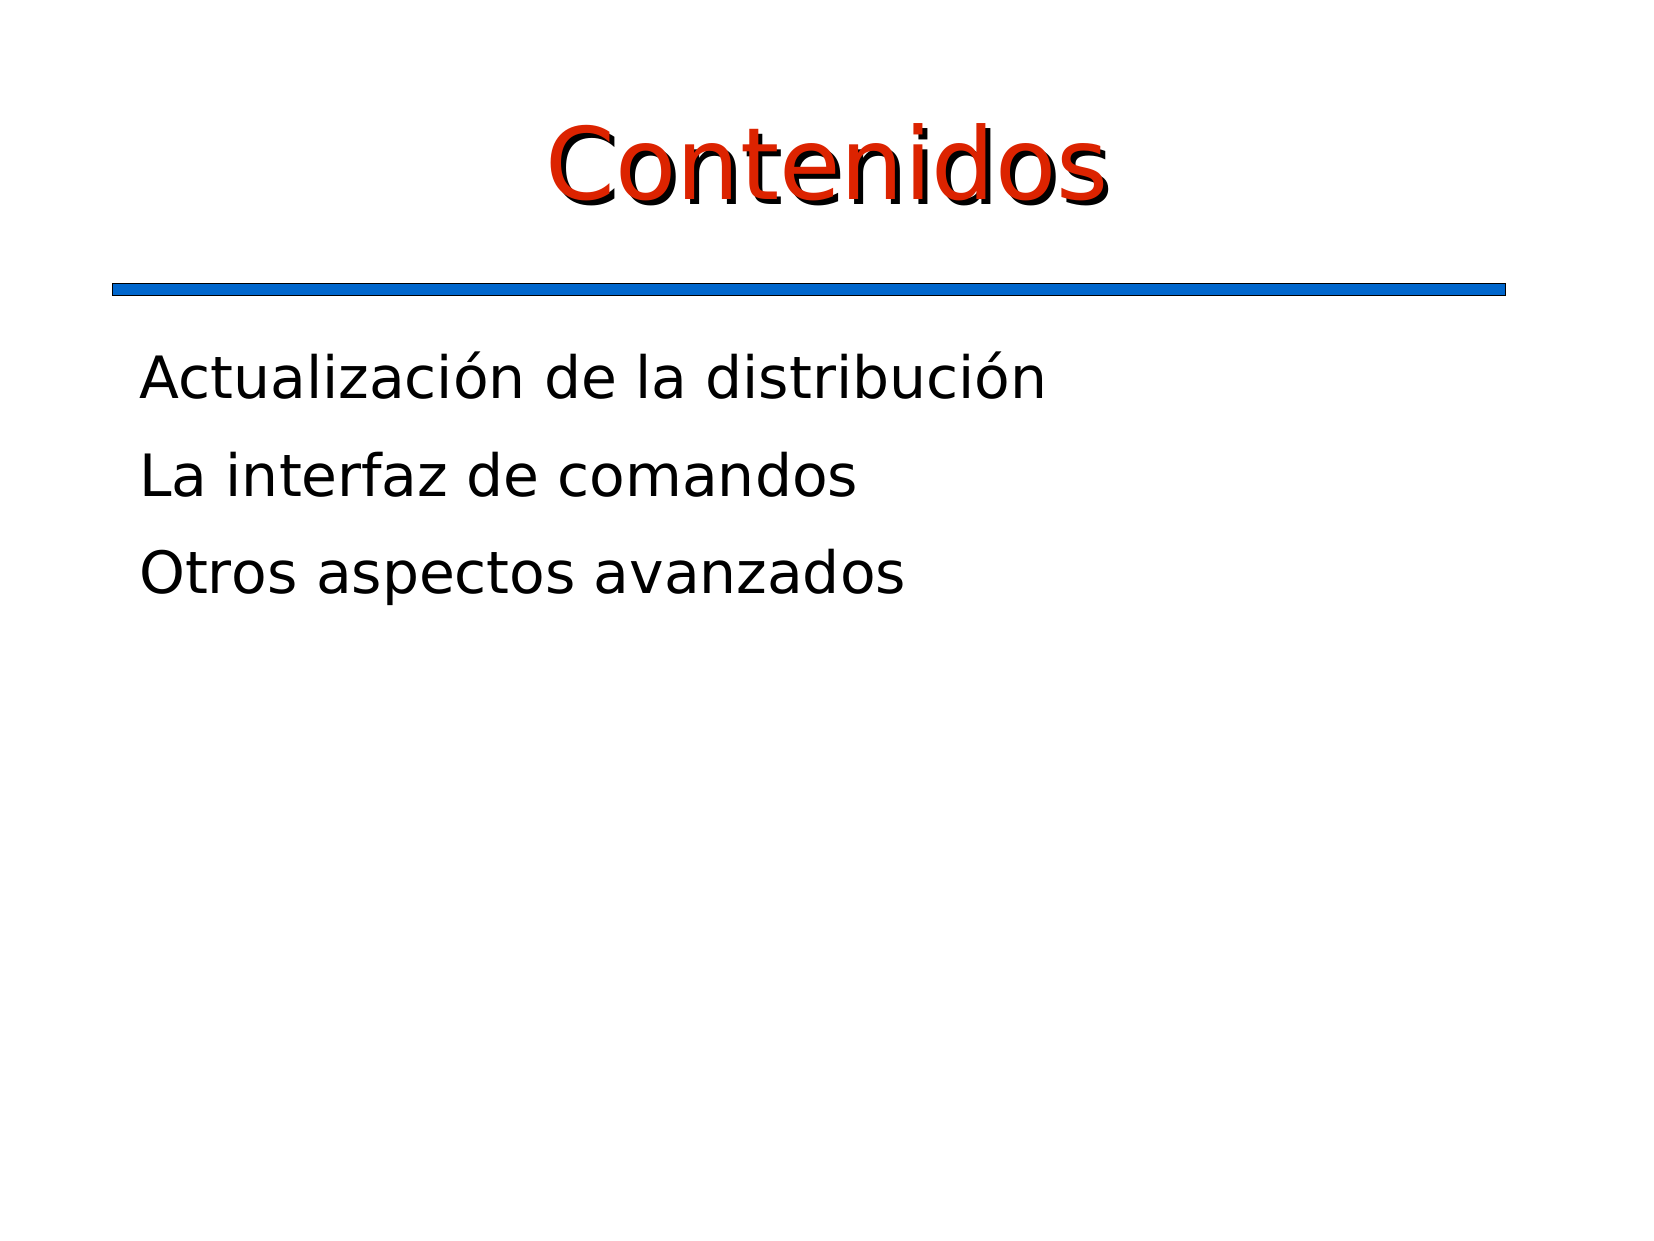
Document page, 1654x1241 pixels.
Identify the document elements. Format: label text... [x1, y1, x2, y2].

title Contenidos [121, 61, 1534, 269]
list Actualización de la distribución La interfaz de comandos Otros aspectos avanzados [121, 344, 1534, 1127]
